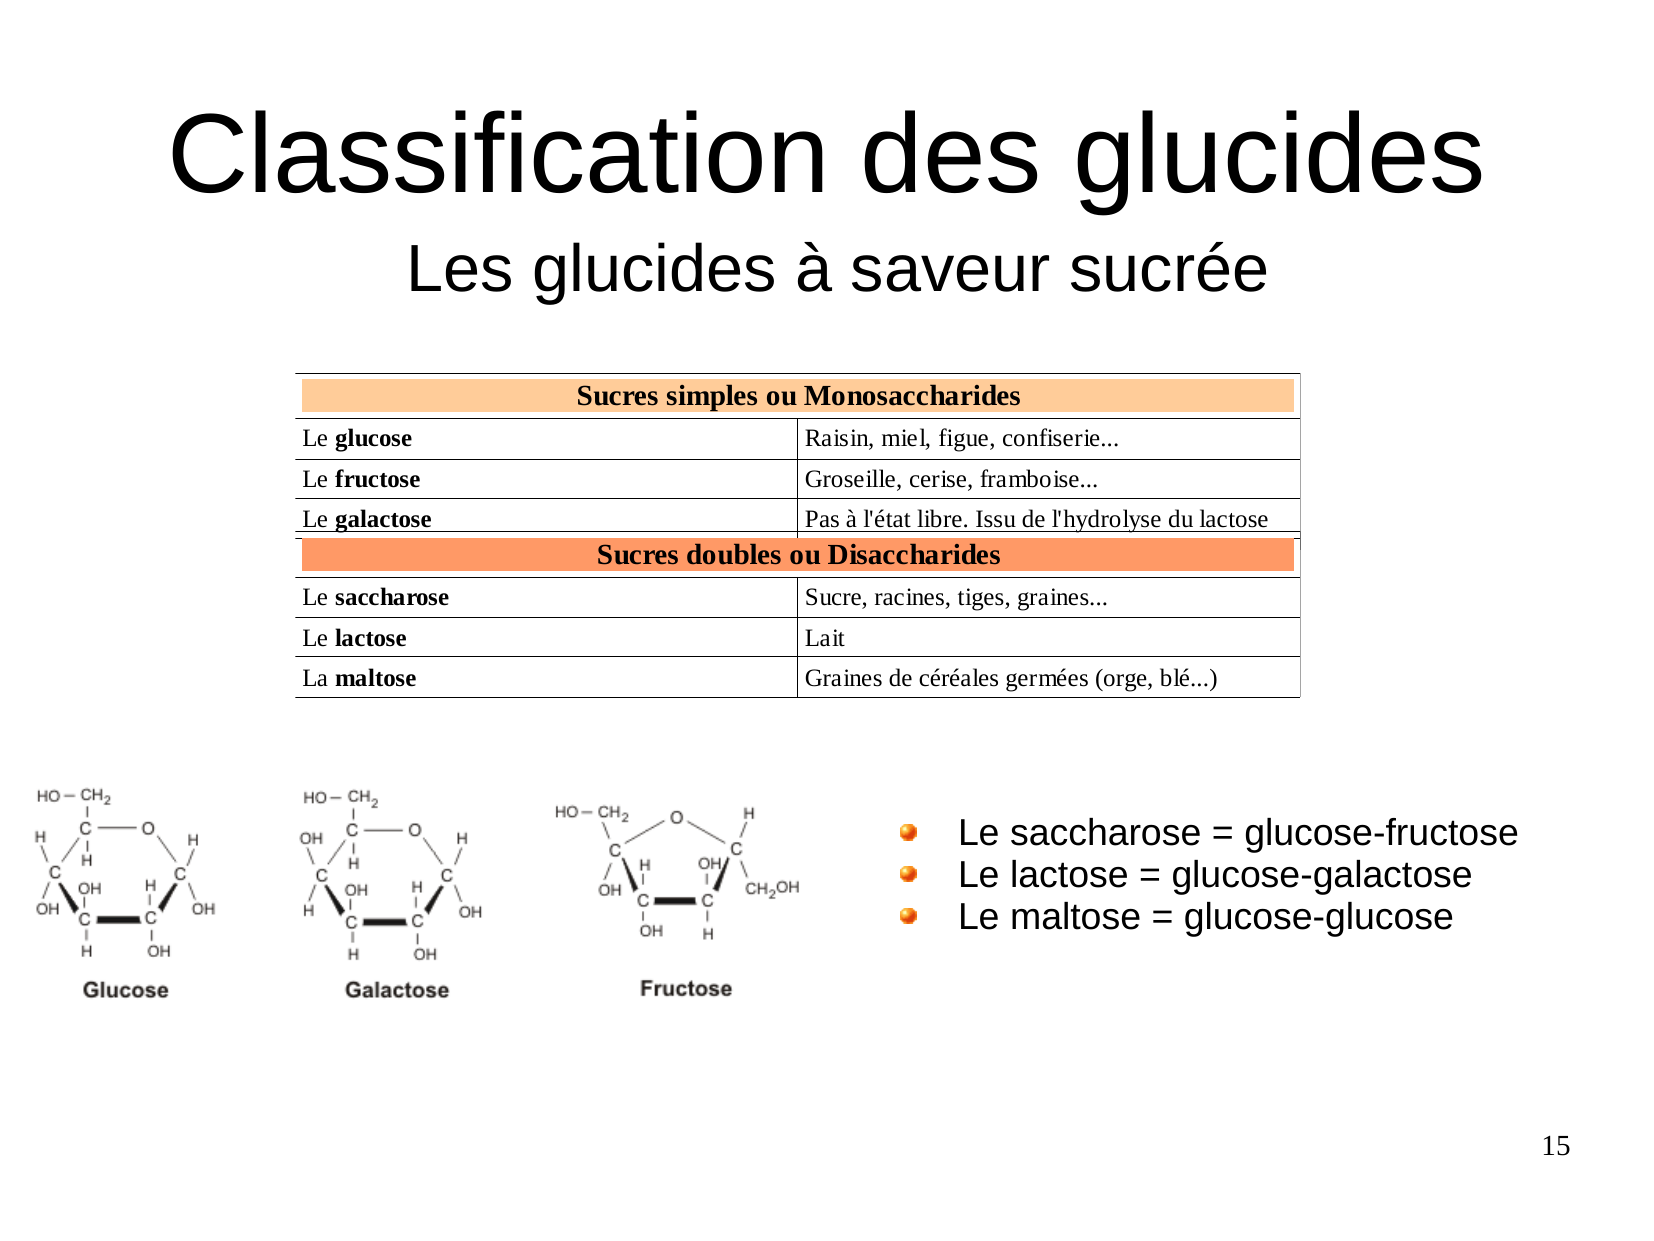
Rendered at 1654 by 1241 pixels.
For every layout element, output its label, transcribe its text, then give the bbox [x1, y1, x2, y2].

subtitle Les glucides à saveur sucrée [76, 230, 1565, 1203]
title Classification des glucides [82, 49, 1571, 257]
text_box Le saccharose = glucose-fructose Le lactose = glucose-galactose Le maltose = glucose-glucose [885, 803, 1554, 945]
picture [29, 780, 76, 1004]
